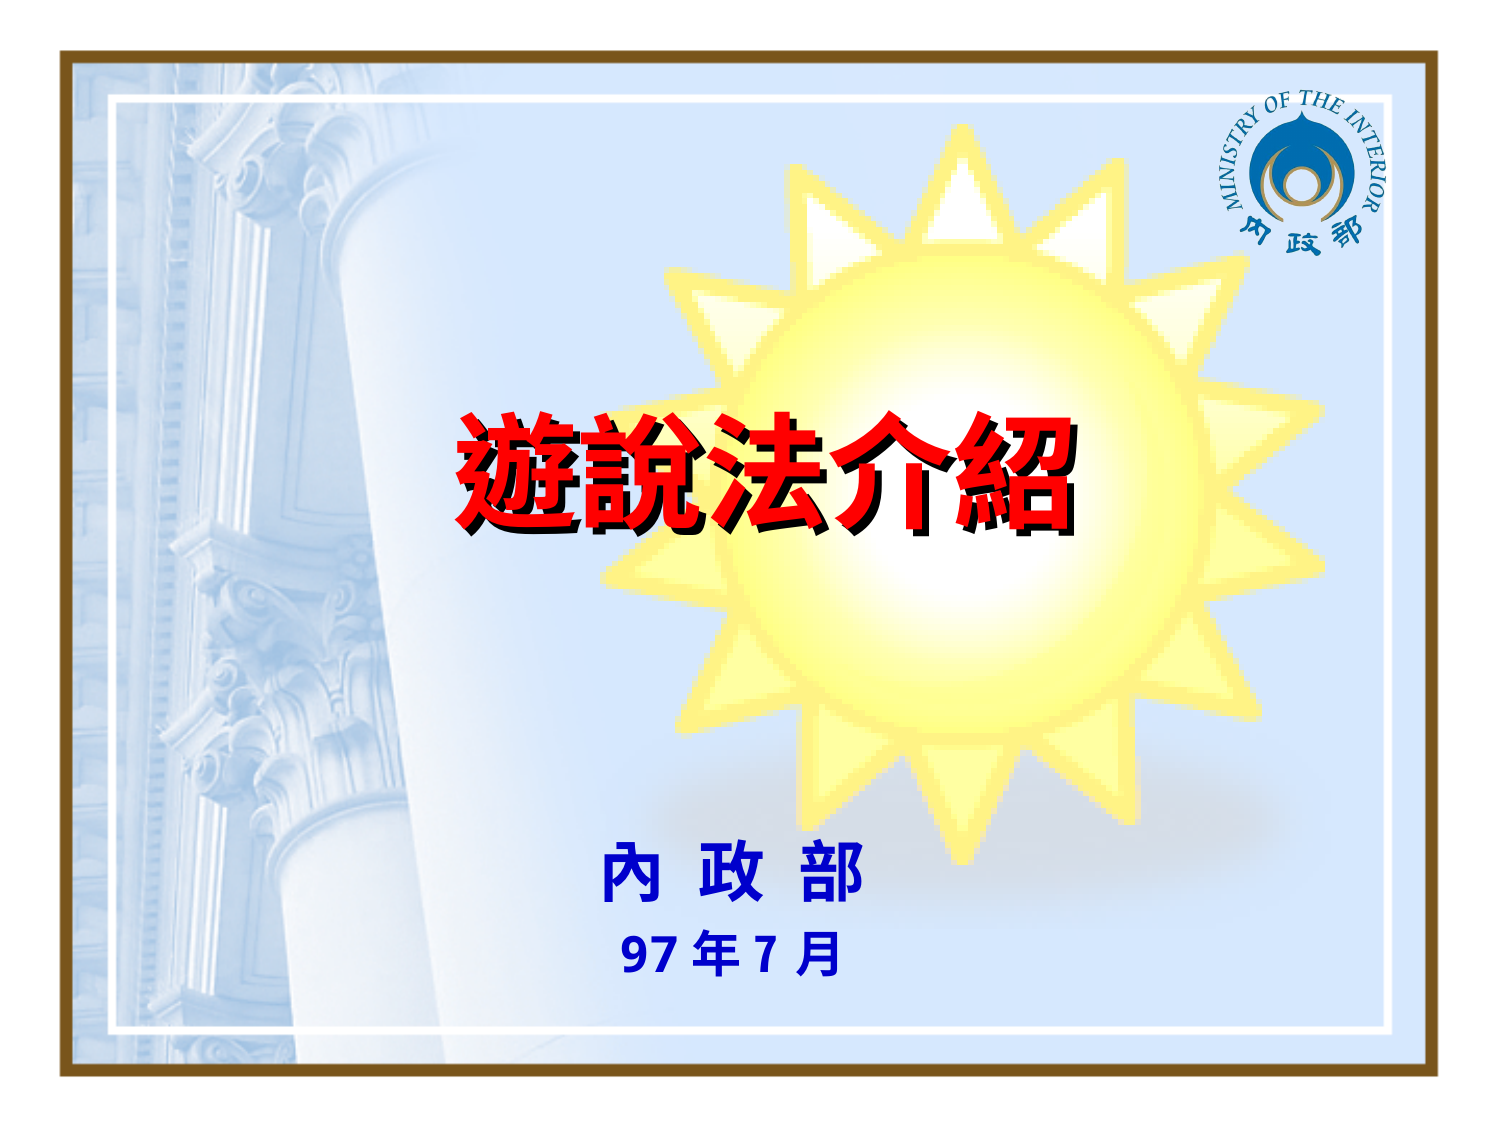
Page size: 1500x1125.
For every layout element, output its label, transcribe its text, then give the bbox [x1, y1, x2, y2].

text_box 內 政 部 97年7月 [206, 822, 1258, 991]
text_box 遊說法介紹 [100, 385, 1430, 551]
picture [0, 0, 1500, 1125]
